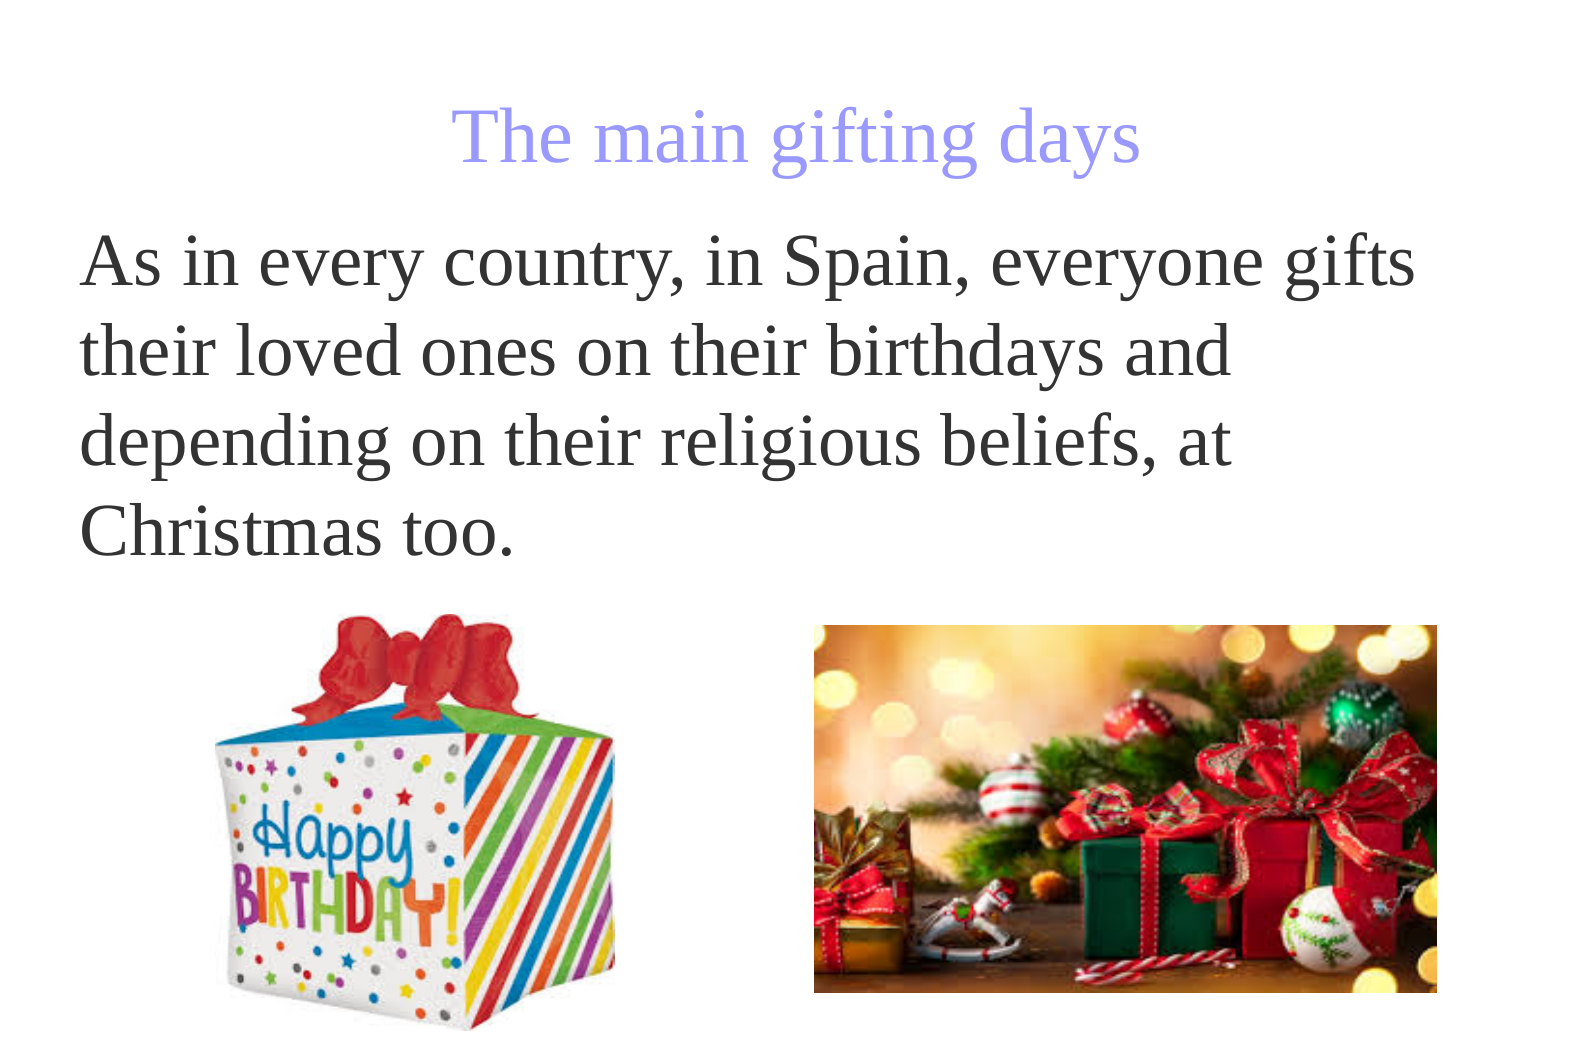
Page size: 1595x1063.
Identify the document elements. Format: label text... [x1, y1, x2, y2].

picture [215, 614, 615, 1031]
subtitle As in every country, in Spain, everyone gifts their loved ones on their birthdays and depending on their religious beliefs, at Christmas too. [79, 210, 1515, 567]
title The main gifting days [79, 42, 1515, 210]
picture [814, 625, 1437, 993]
